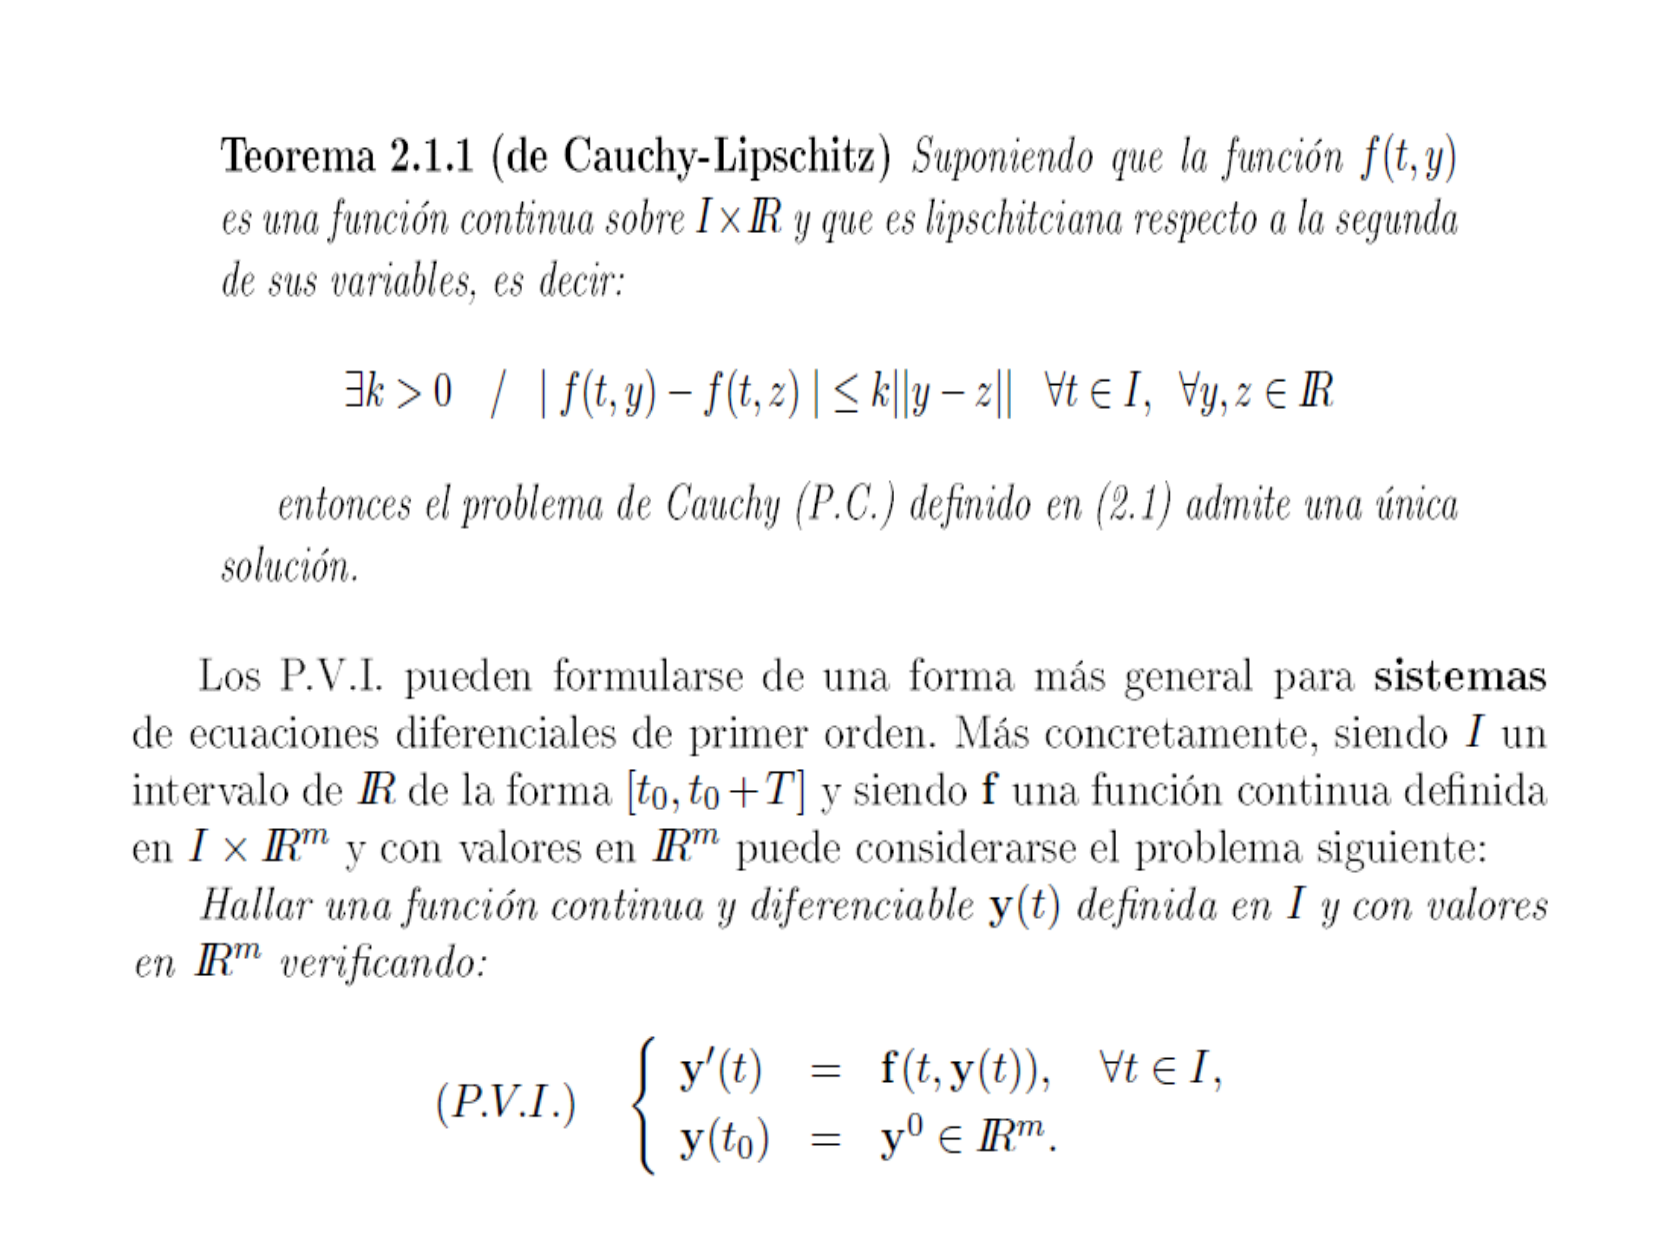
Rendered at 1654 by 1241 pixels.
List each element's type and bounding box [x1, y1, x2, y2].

picture [82, 82, 1607, 1205]
